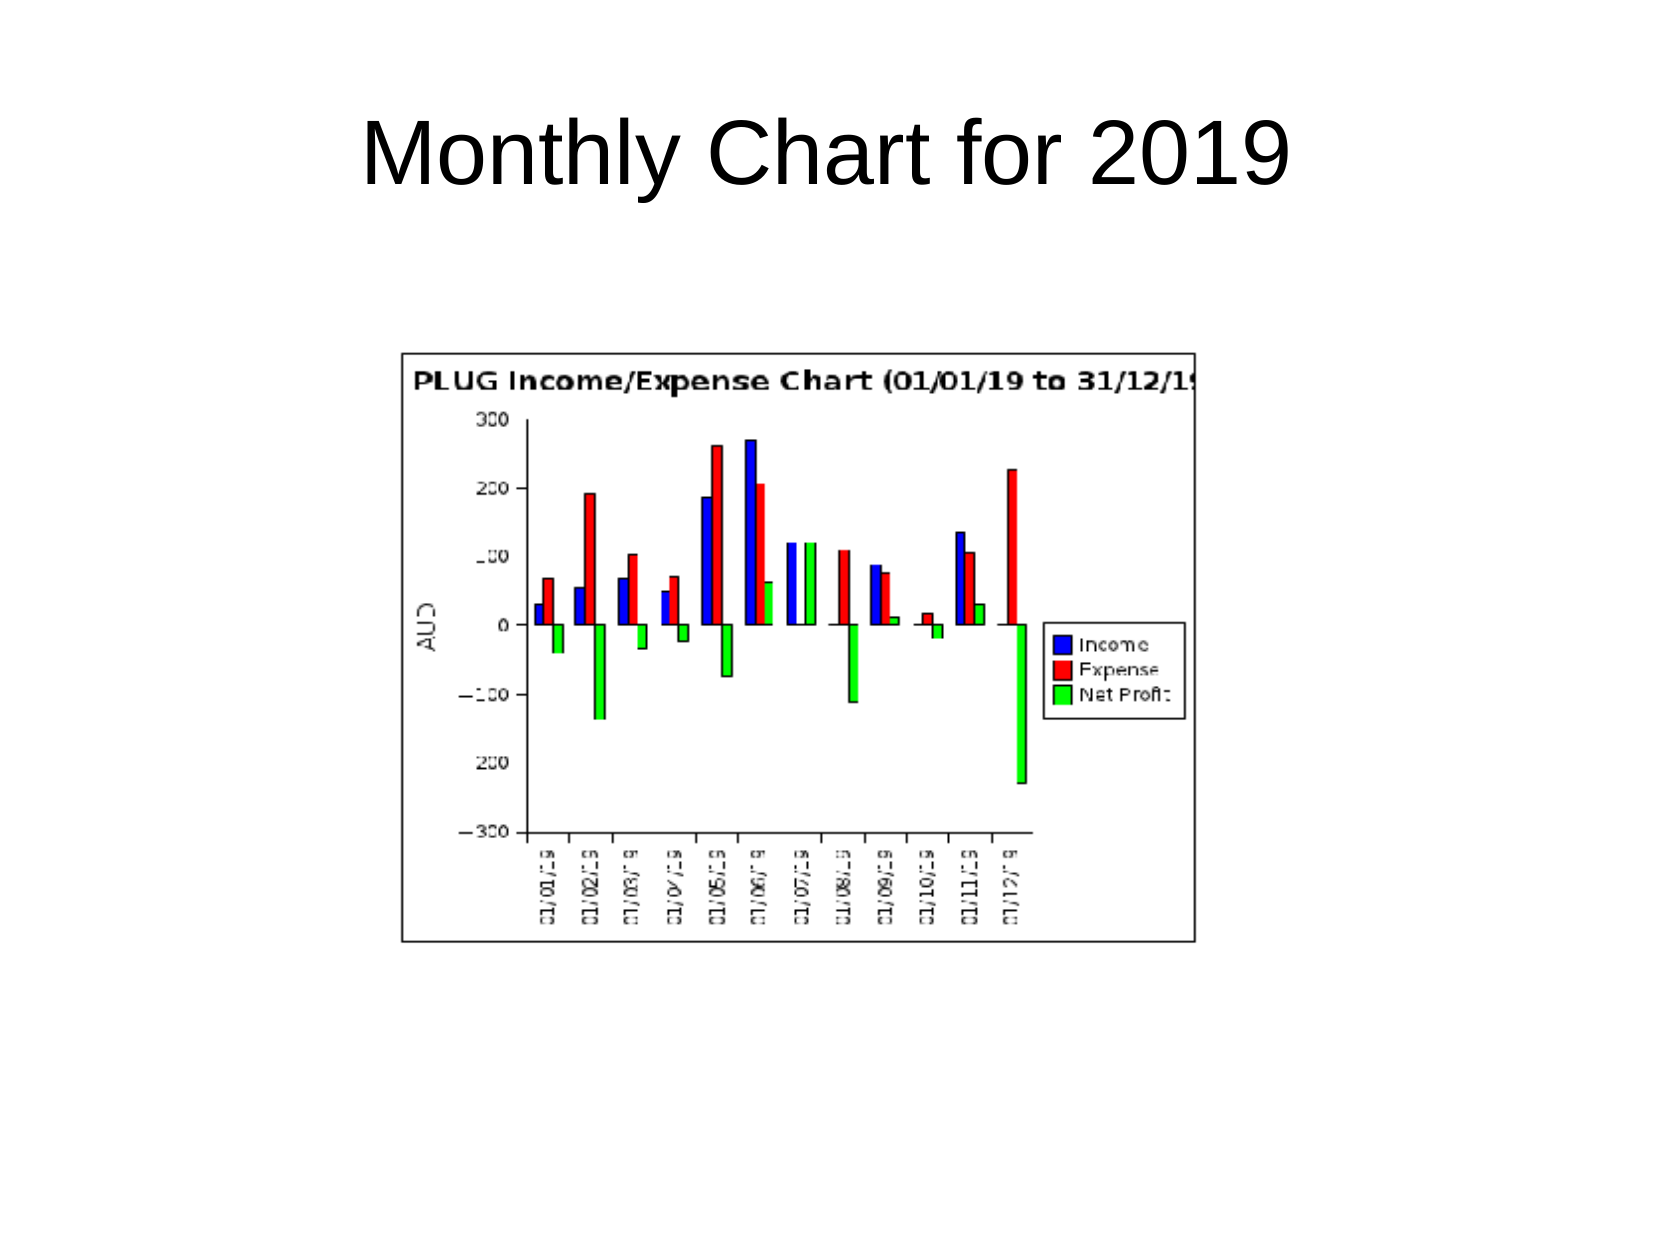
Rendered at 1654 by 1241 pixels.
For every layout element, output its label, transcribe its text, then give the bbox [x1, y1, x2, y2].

title Monthly Chart for 2019 [82, 49, 1571, 257]
picture [354, 309, 1536, 1241]
